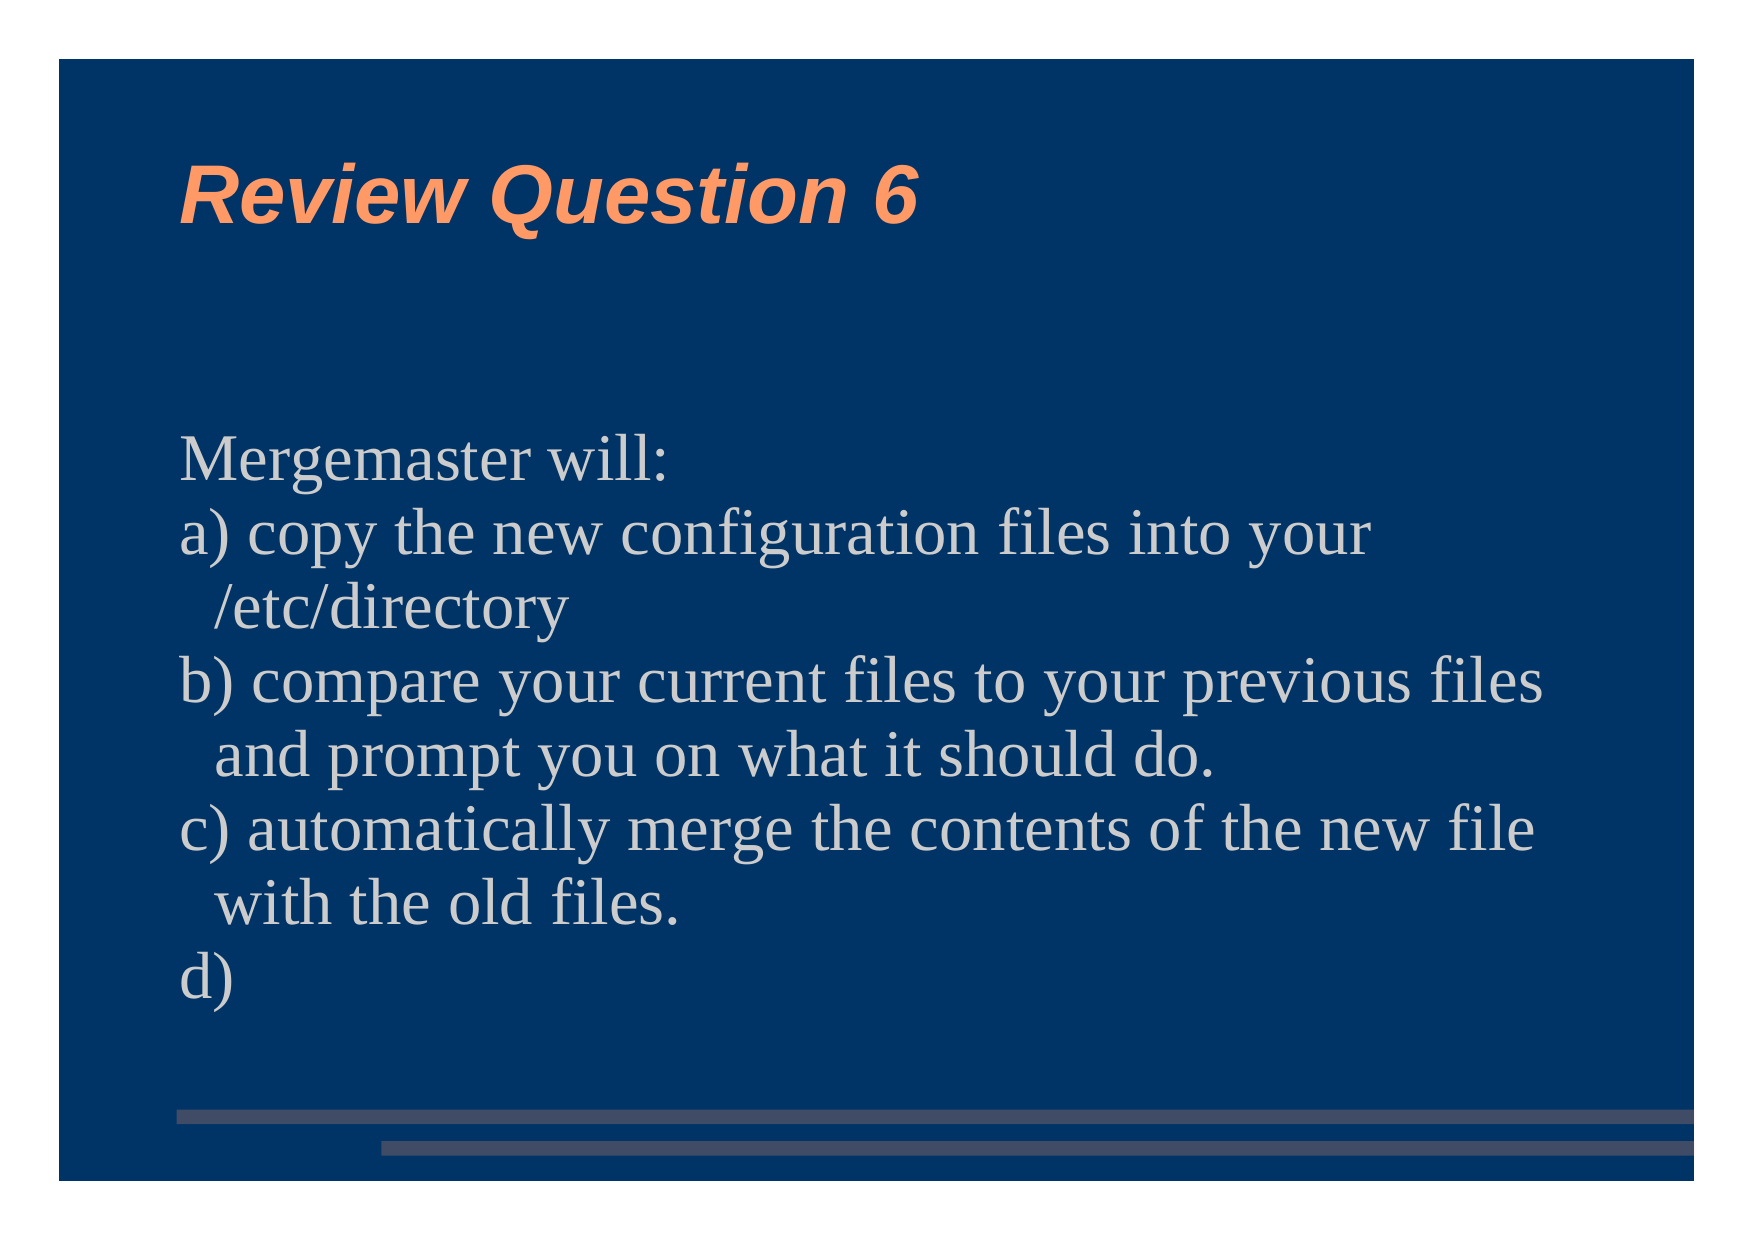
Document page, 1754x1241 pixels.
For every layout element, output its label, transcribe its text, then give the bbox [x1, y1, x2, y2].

subtitle Mergemaster will: a) copy the new configuration files into your /etc/directory b) compare your current files to your previous files and prompt you on what it should do. c) automatically merge the contents of the new file with the old files. d) [179, 350, 1603, 1084]
title Review Question 6 [179, 100, 1576, 289]
